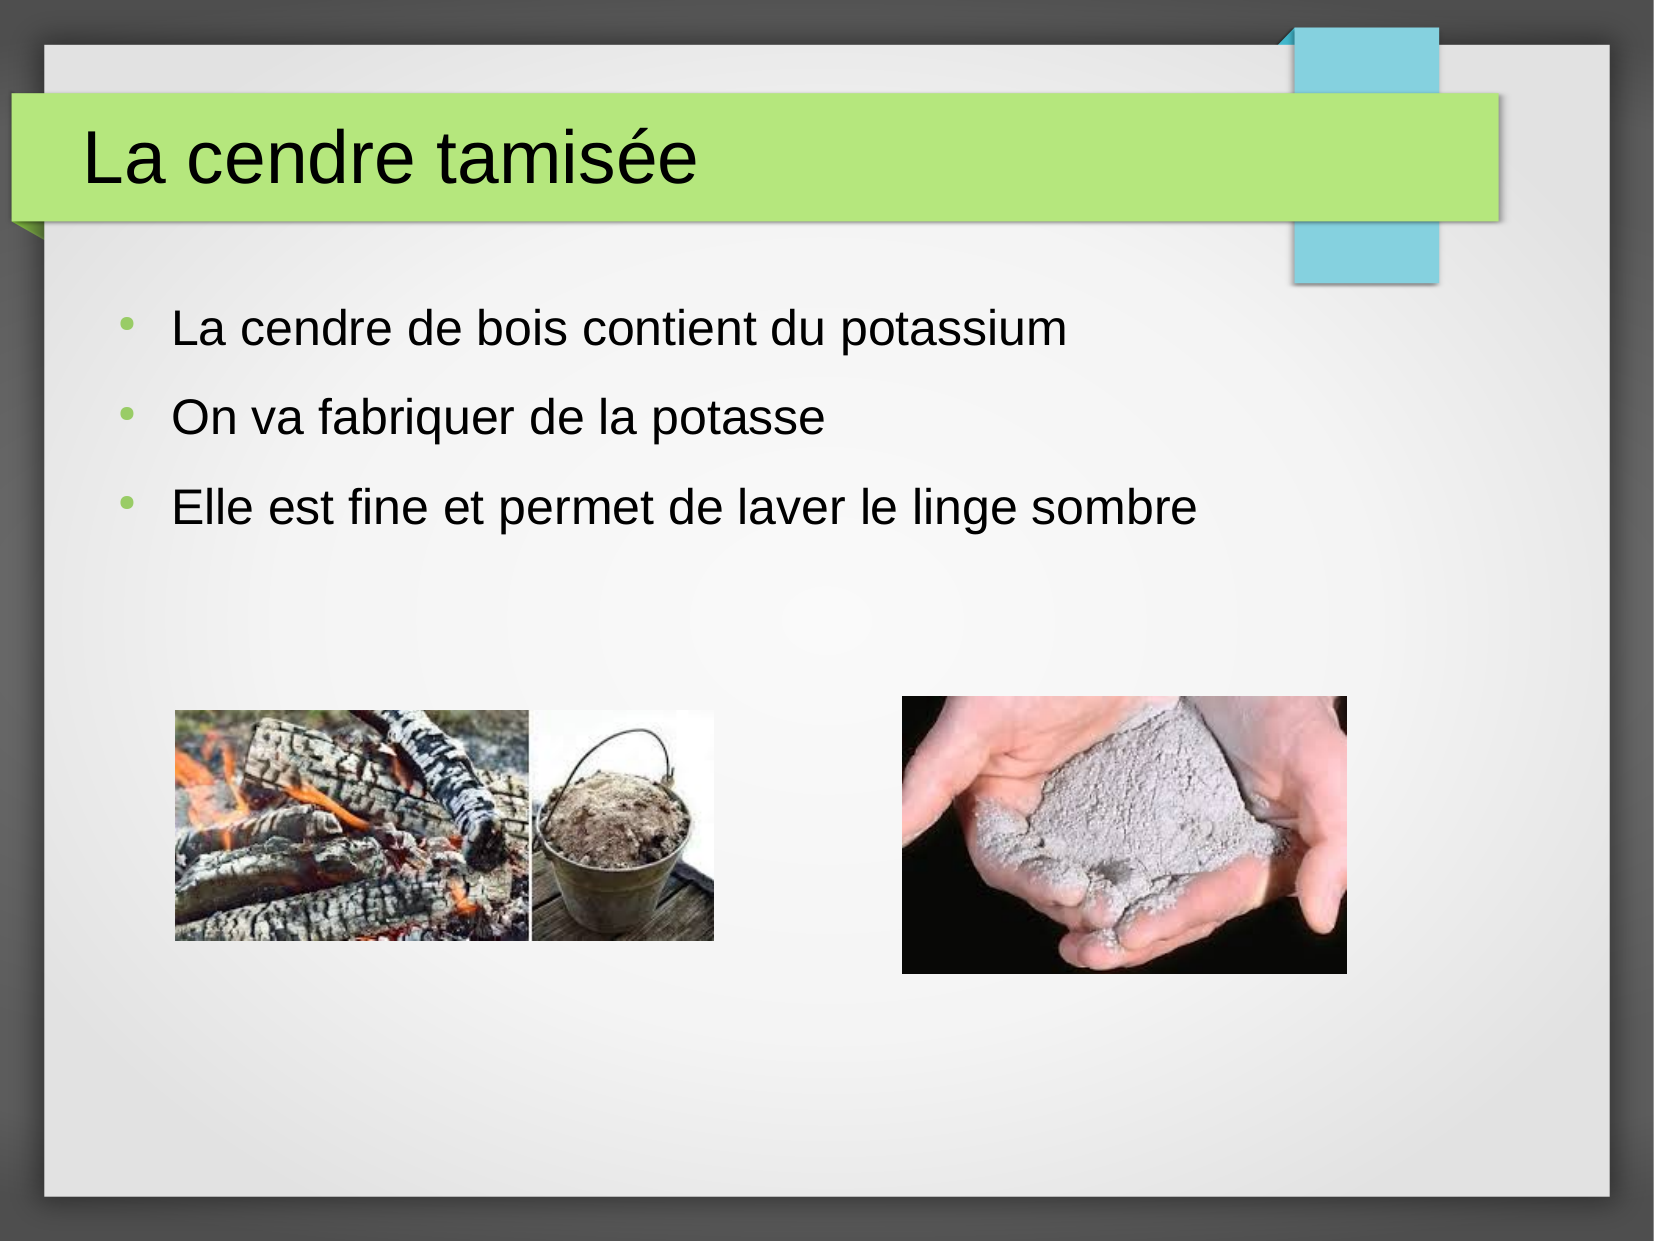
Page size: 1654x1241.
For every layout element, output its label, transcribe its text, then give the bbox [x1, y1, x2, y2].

title La cendre tamisée [82, 94, 1264, 213]
picture [175, 710, 714, 941]
list La cendre de bois contient du potassium On va fabriquer de la potasse Elle est fine et permet de laver le linge sombre [82, 295, 1571, 1015]
picture [902, 696, 1347, 974]
